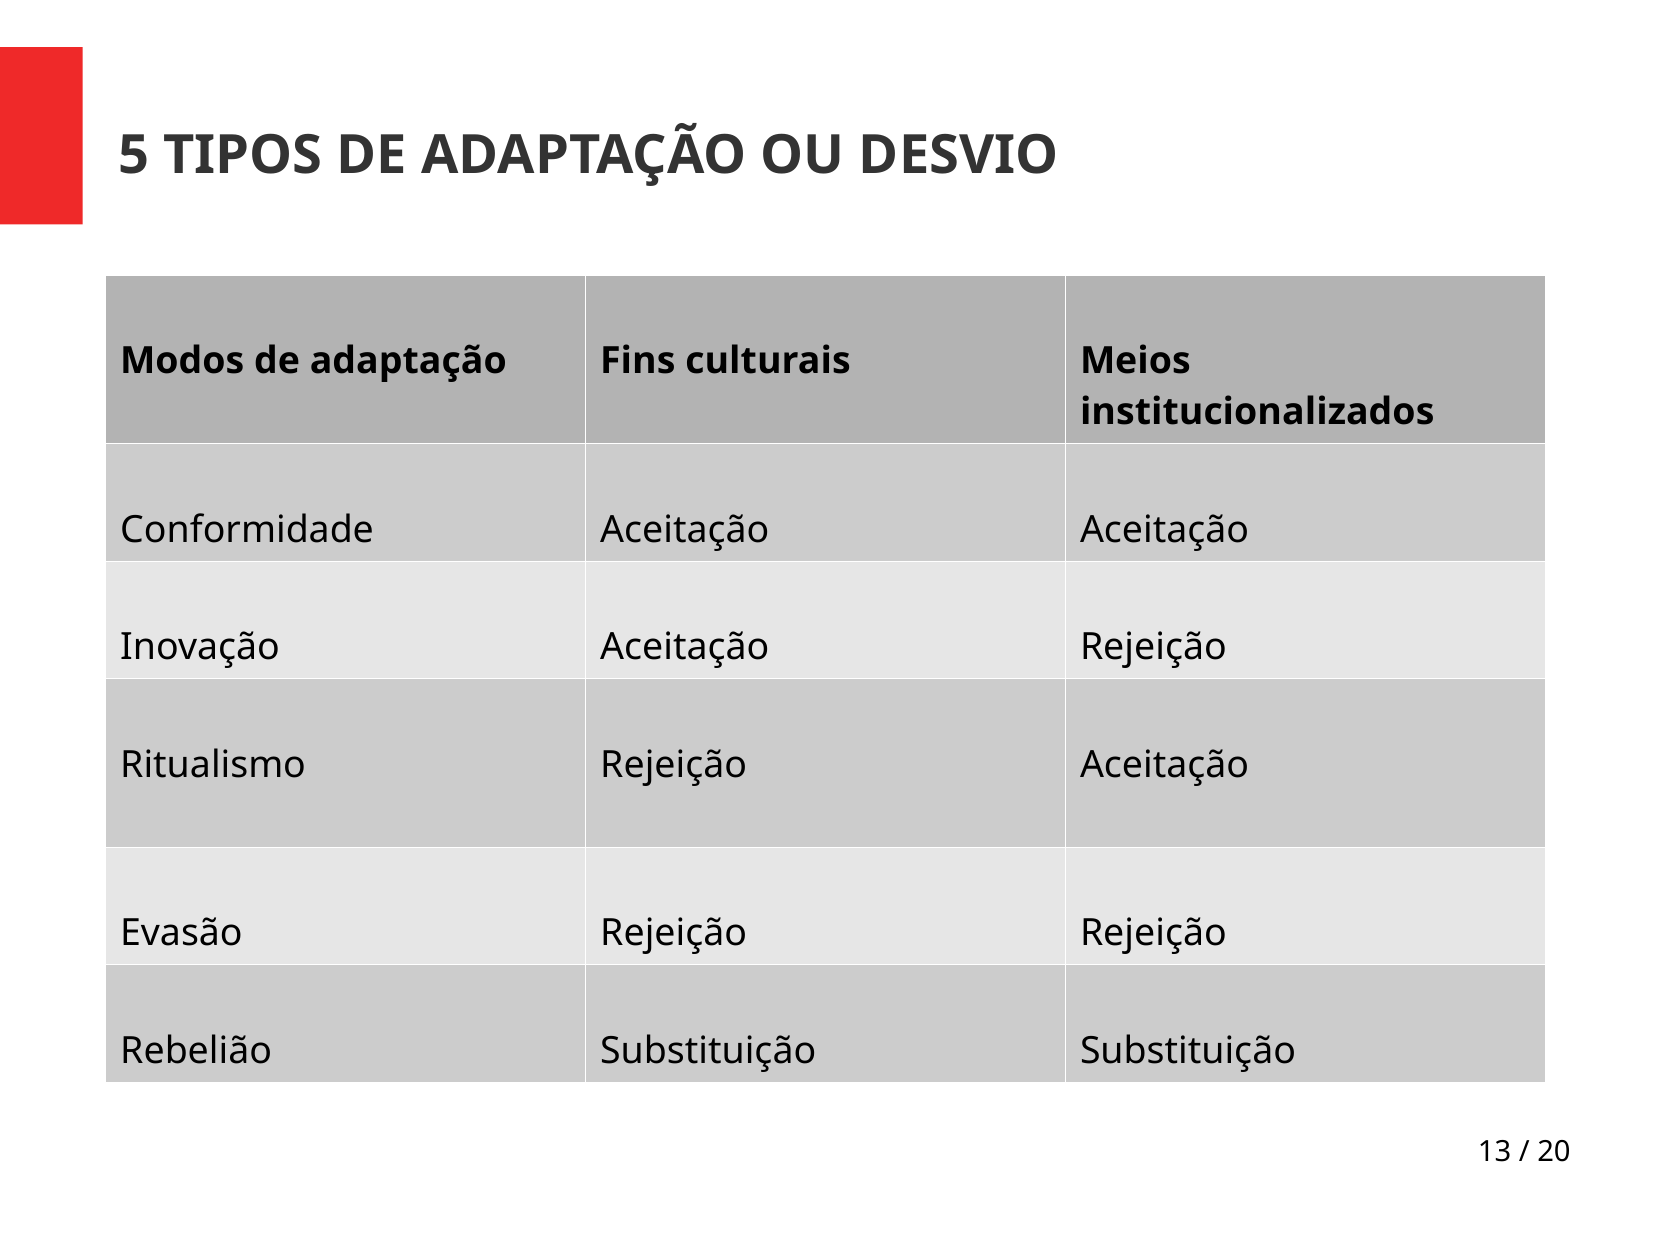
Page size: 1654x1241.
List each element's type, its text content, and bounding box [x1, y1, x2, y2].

table_cell Aceitação [1066, 679, 1545, 847]
table_cell Rejeição [586, 679, 1065, 847]
table_cell Aceitação [586, 444, 1065, 561]
table_header Meios institucionalizados [1066, 276, 1545, 443]
title 5 TIPOS DE ADAPTAÇÃO OU DESVIO [118, 49, 1571, 257]
table_cell Substituição [586, 965, 1065, 1082]
table_cell Evasão [106, 848, 585, 964]
table_header Fins culturais [586, 276, 1065, 443]
table_cell Rejeição [1066, 848, 1545, 964]
table_cell Rebelião [106, 965, 585, 1082]
table_cell Rejeição [1066, 562, 1545, 678]
table_cell Aceitação [1066, 444, 1545, 561]
table_cell Conformidade [106, 444, 585, 561]
table_cell Ritualismo [106, 679, 585, 847]
table_cell Inovação [106, 562, 585, 678]
table_cell Rejeição [586, 848, 1065, 964]
table_cell Aceitação [586, 562, 1065, 678]
table_cell Substituição [1066, 965, 1545, 1082]
table_header Modos de adaptação [106, 276, 585, 443]
